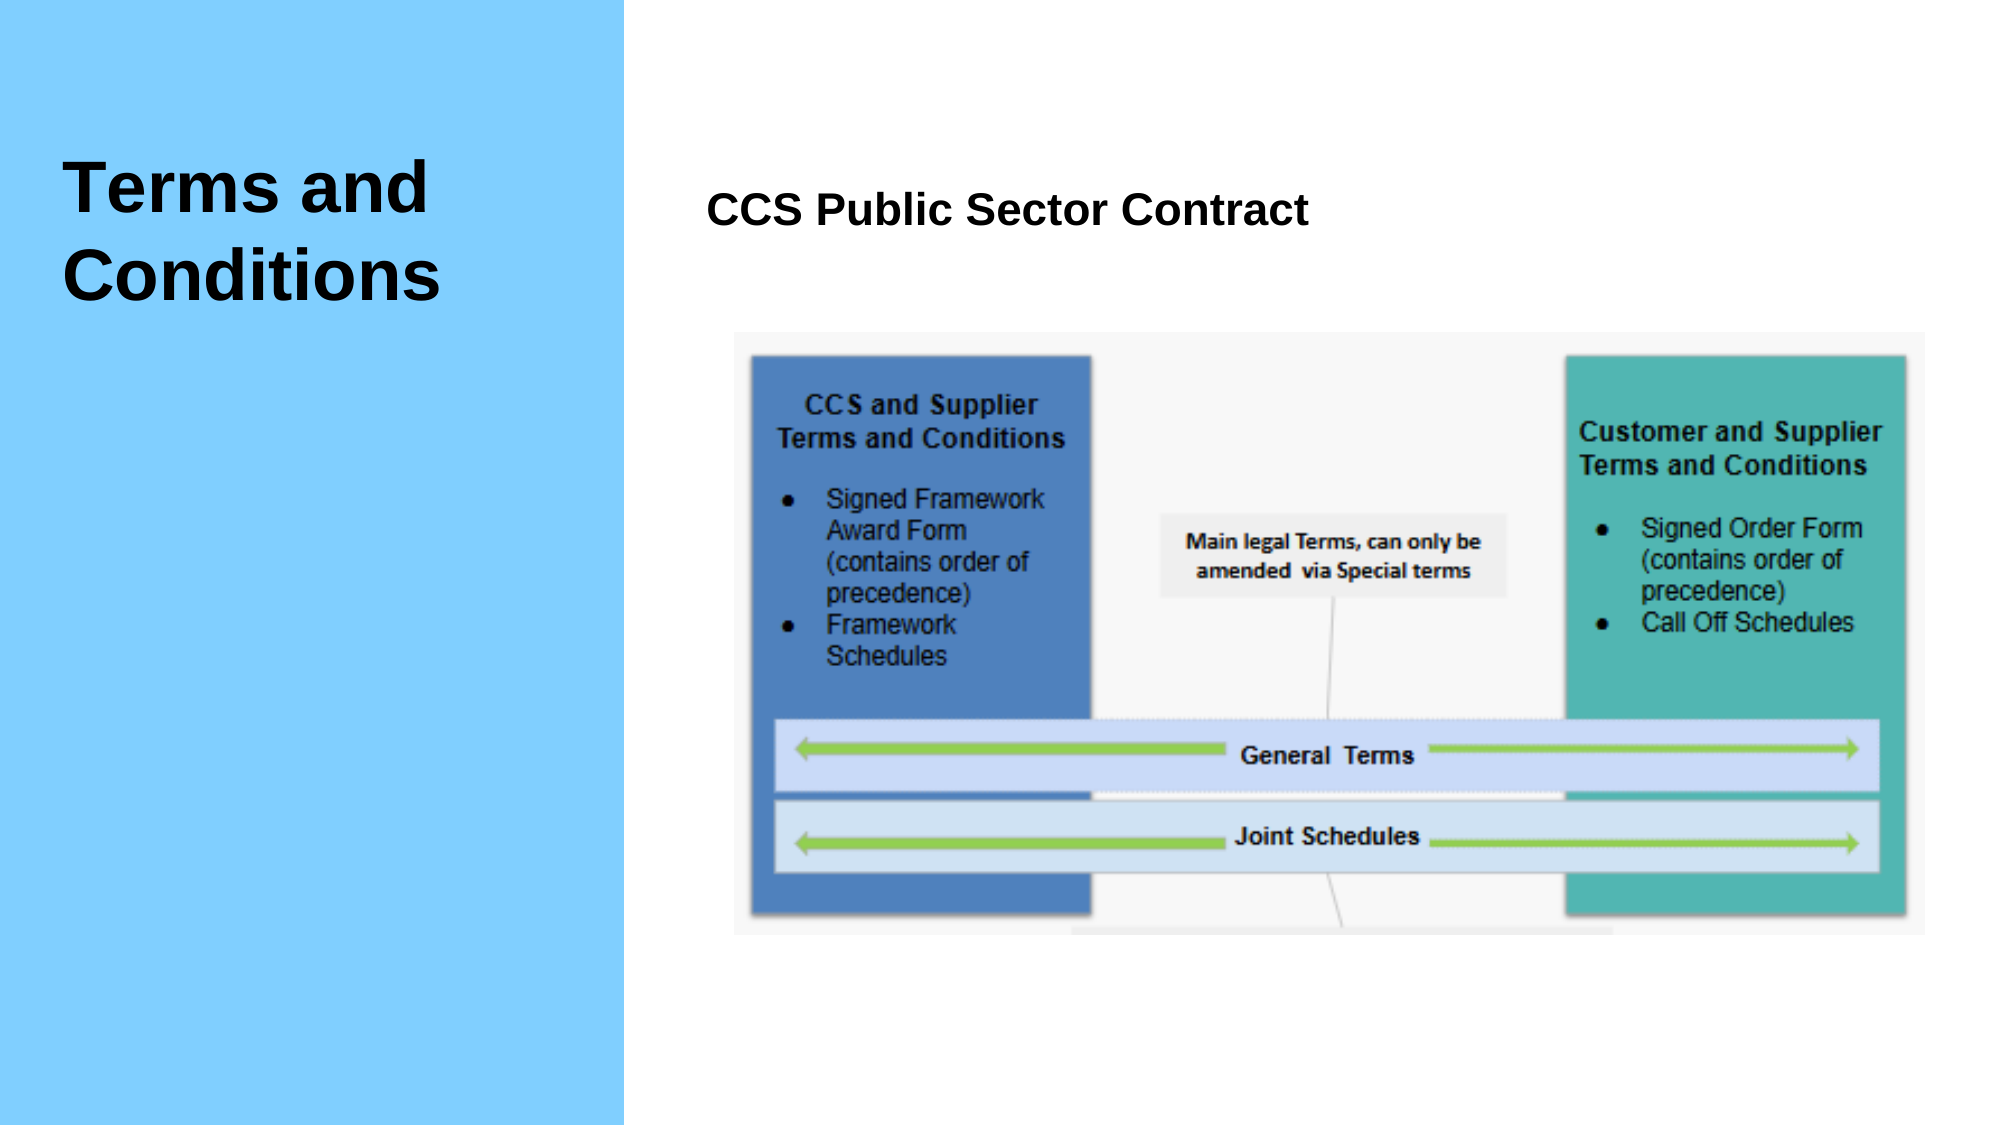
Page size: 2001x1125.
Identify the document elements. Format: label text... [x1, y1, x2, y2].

title CCS Public Sector Contract [685, 139, 1876, 935]
picture [734, 332, 1925, 935]
title Terms and Conditions [62, 139, 564, 279]
